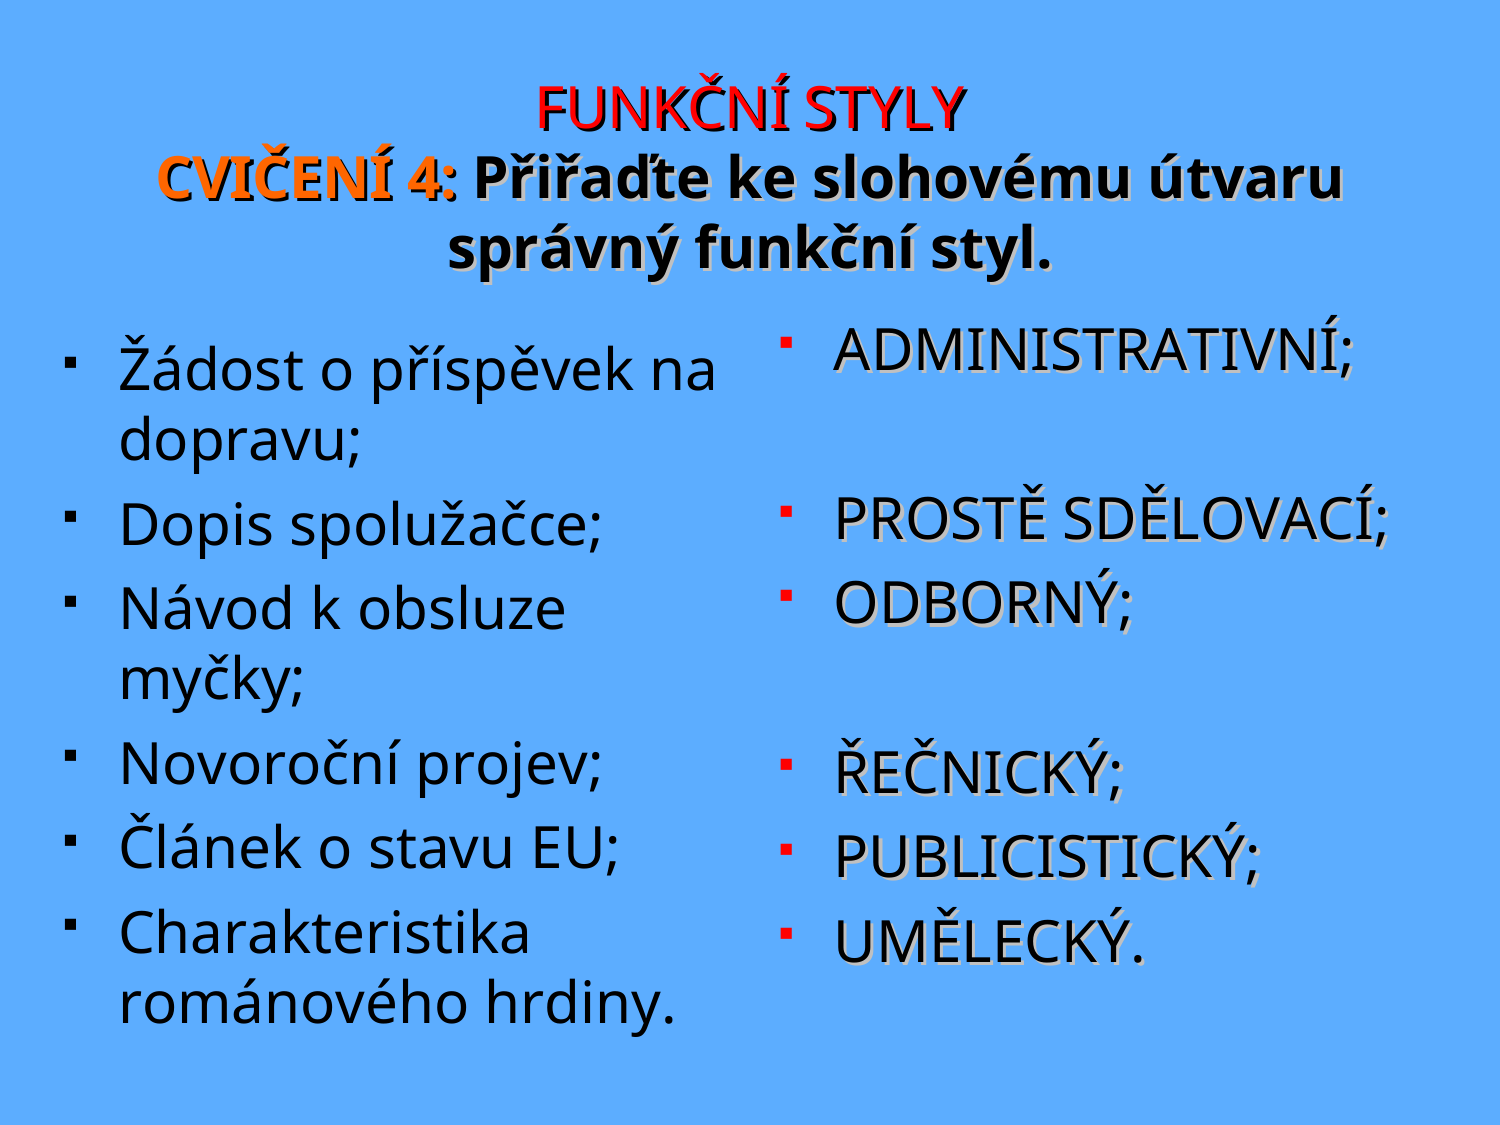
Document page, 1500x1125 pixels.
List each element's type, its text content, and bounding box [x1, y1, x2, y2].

list Žádost o příspěvek na dopravu; Dopis spolužačce; Návod k obsluze myčky; Novoroční projev; Článek o stavu EU; Charakteristika románového hrdiny. [46, 324, 762, 1067]
list ADMINISTRATIVNÍ; PROSTĚ SDĚLOVACÍ; ODBORNÝ; ŘEČNICKÝ; PUBLICISTICKÝ; UMĚLECKÝ. [762, 304, 1477, 1125]
title FUNKČNÍ STYLY CVIČENÍ 4: Přiřaďte ke slohovému útvaru správný funkční styl. [75, 62, 1426, 288]
